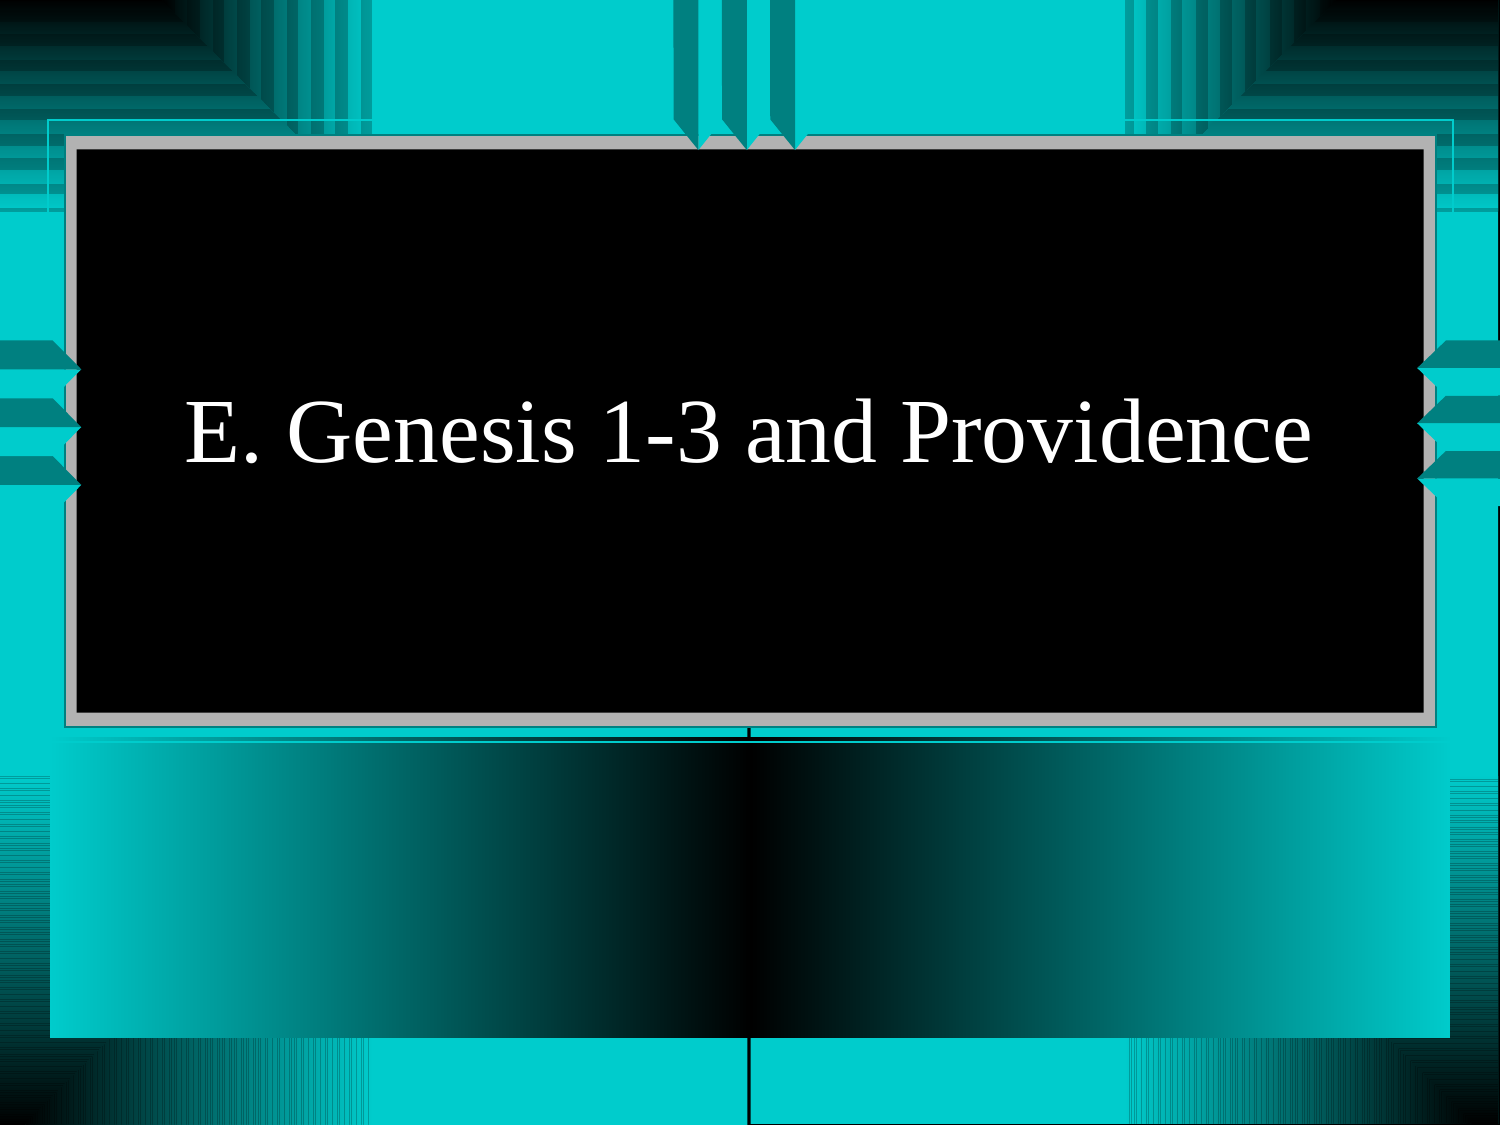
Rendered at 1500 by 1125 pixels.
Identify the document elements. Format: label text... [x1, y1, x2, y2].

title E. Genesis 1-3 and Providence [112, 337, 1388, 525]
